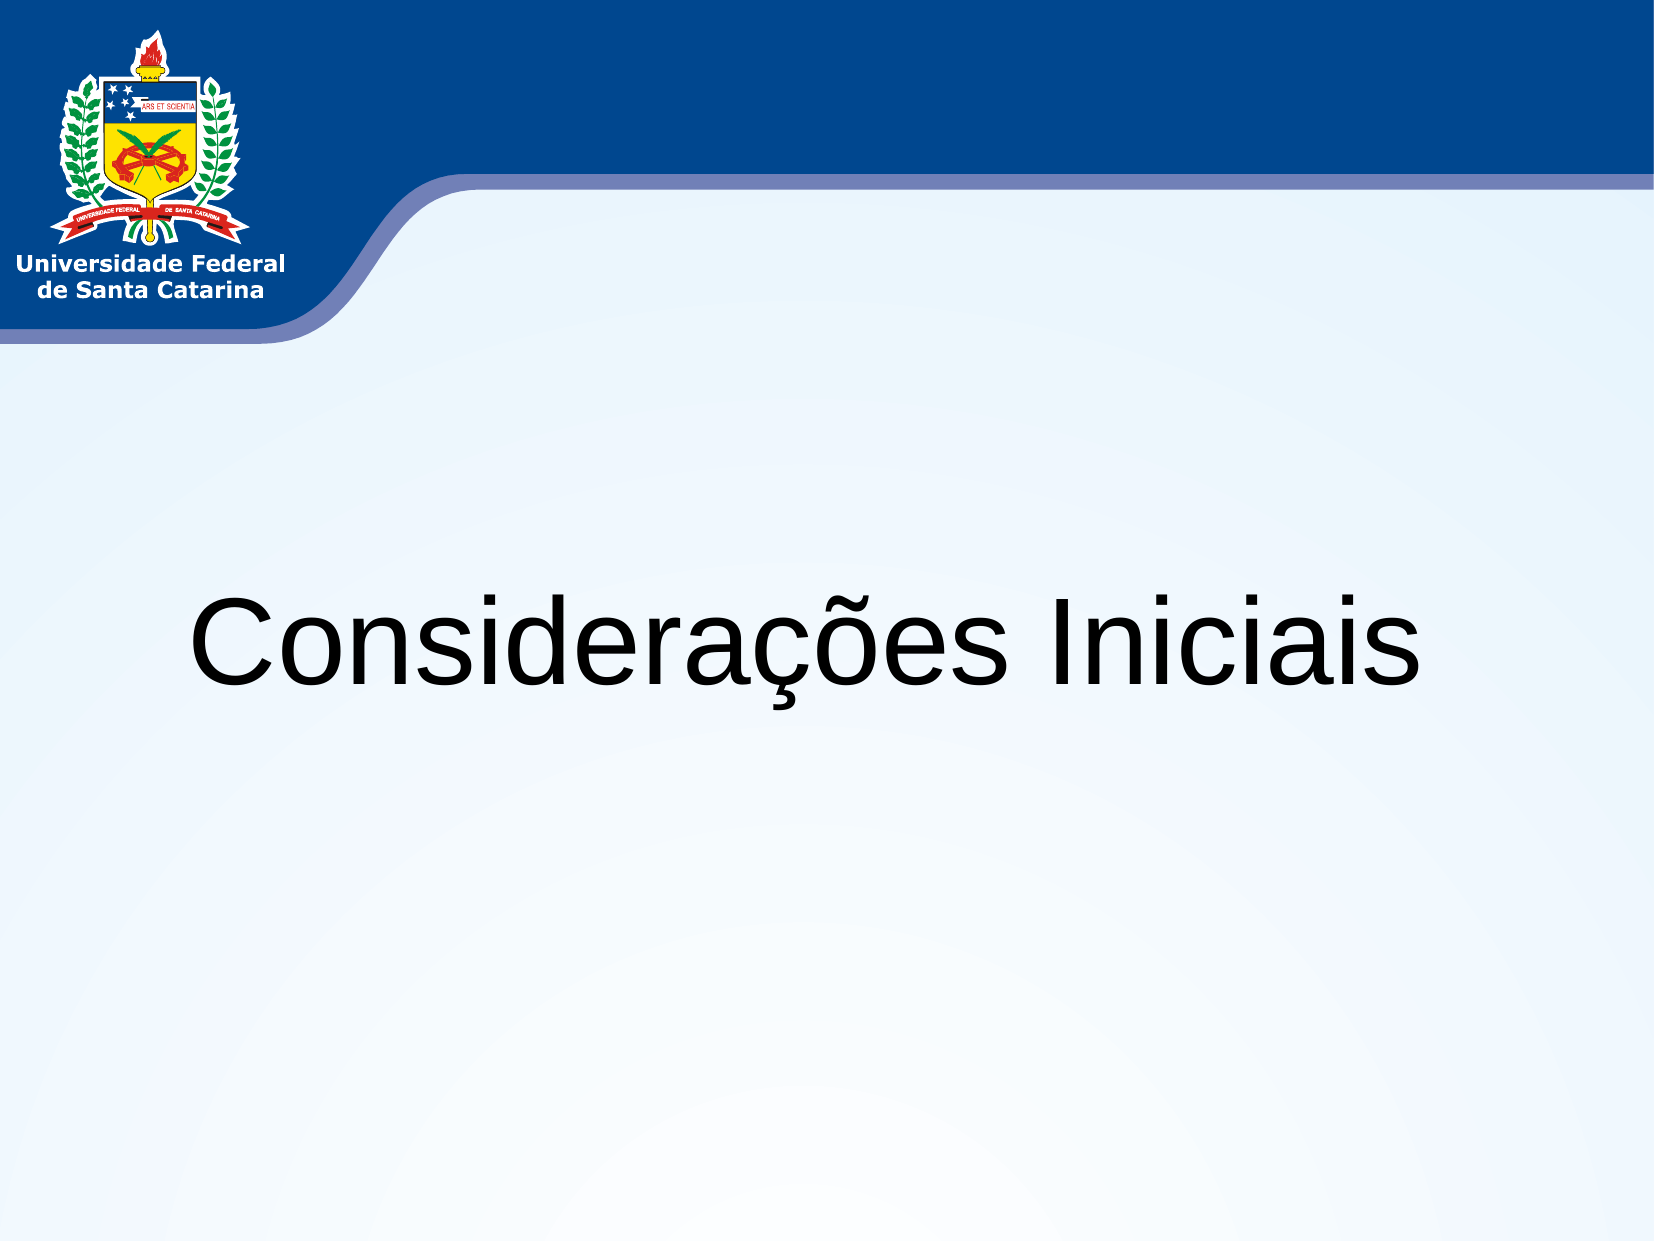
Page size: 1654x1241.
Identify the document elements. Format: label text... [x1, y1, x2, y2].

title Considerações Iniciais [106, 531, 1506, 739]
